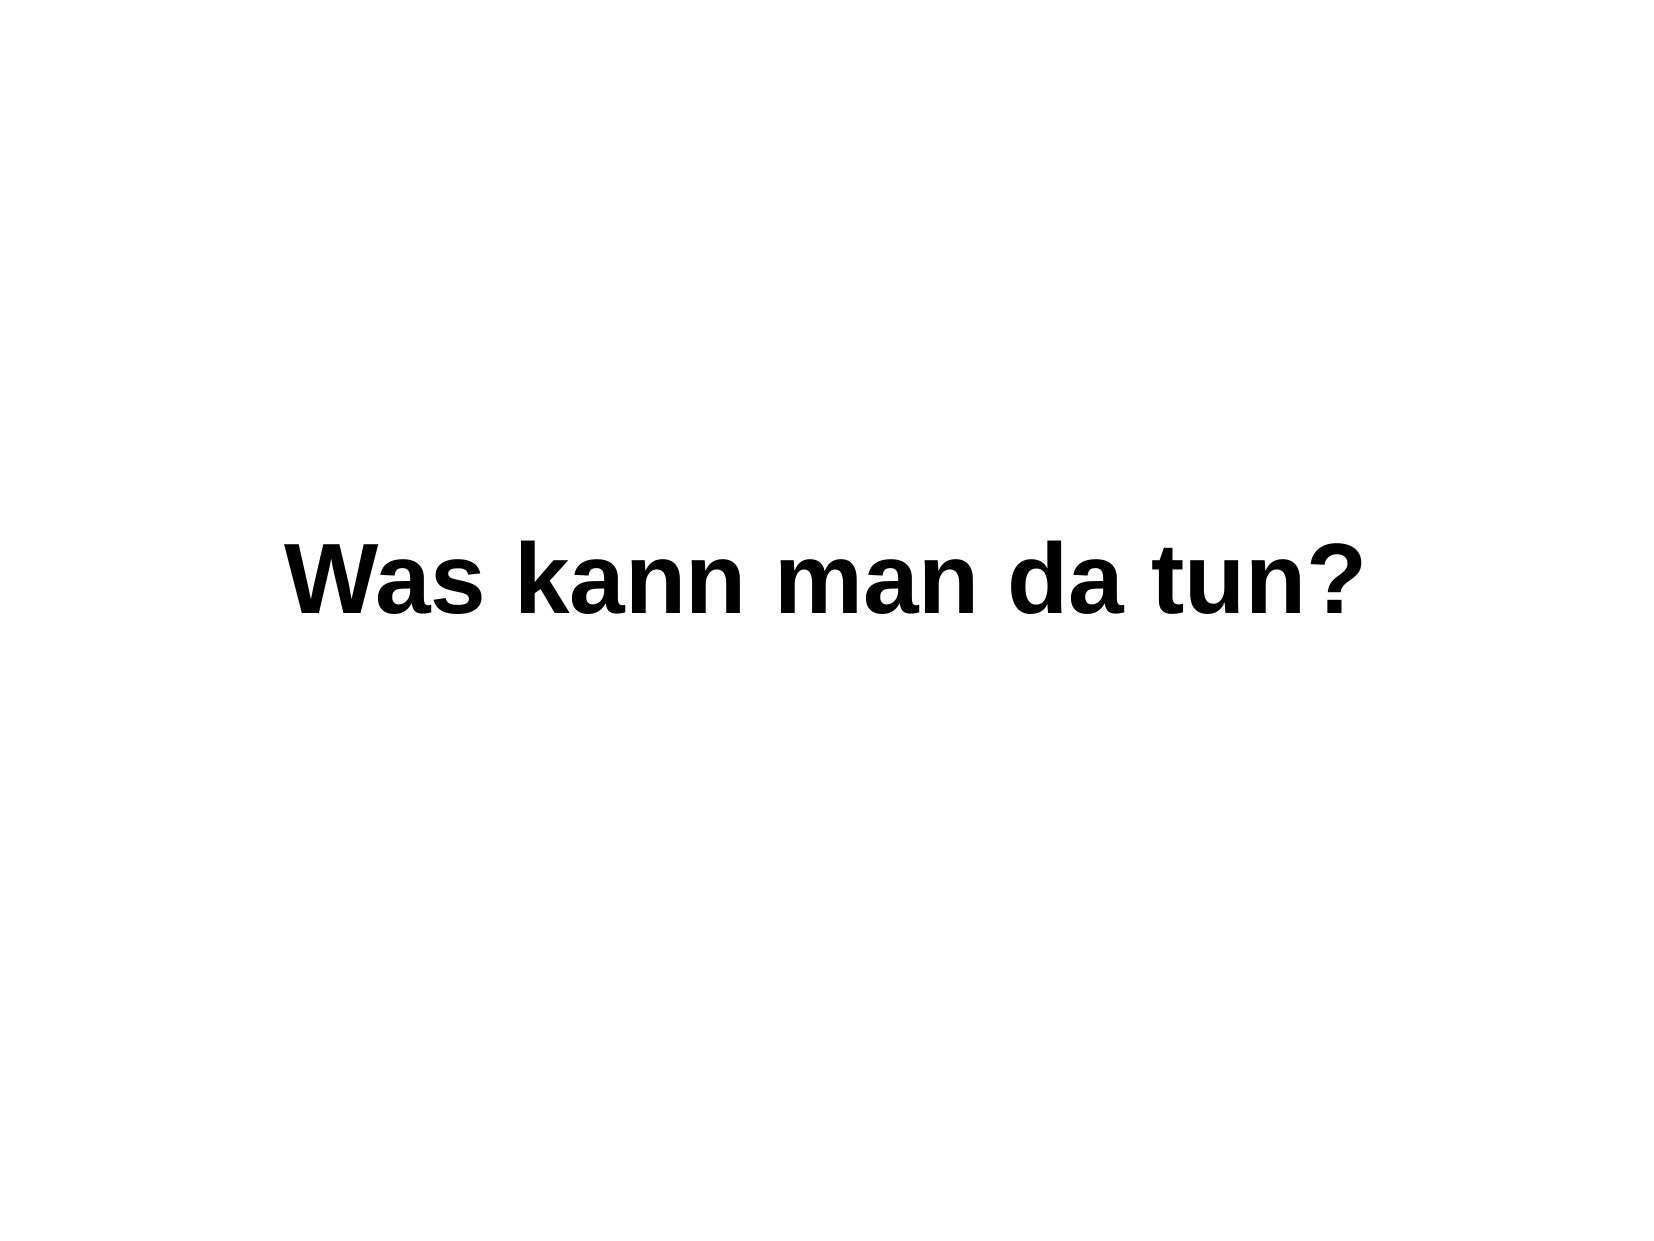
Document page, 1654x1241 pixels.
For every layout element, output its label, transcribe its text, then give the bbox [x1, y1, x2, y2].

subtitle Was kann man da tun? [82, 49, 1571, 1109]
